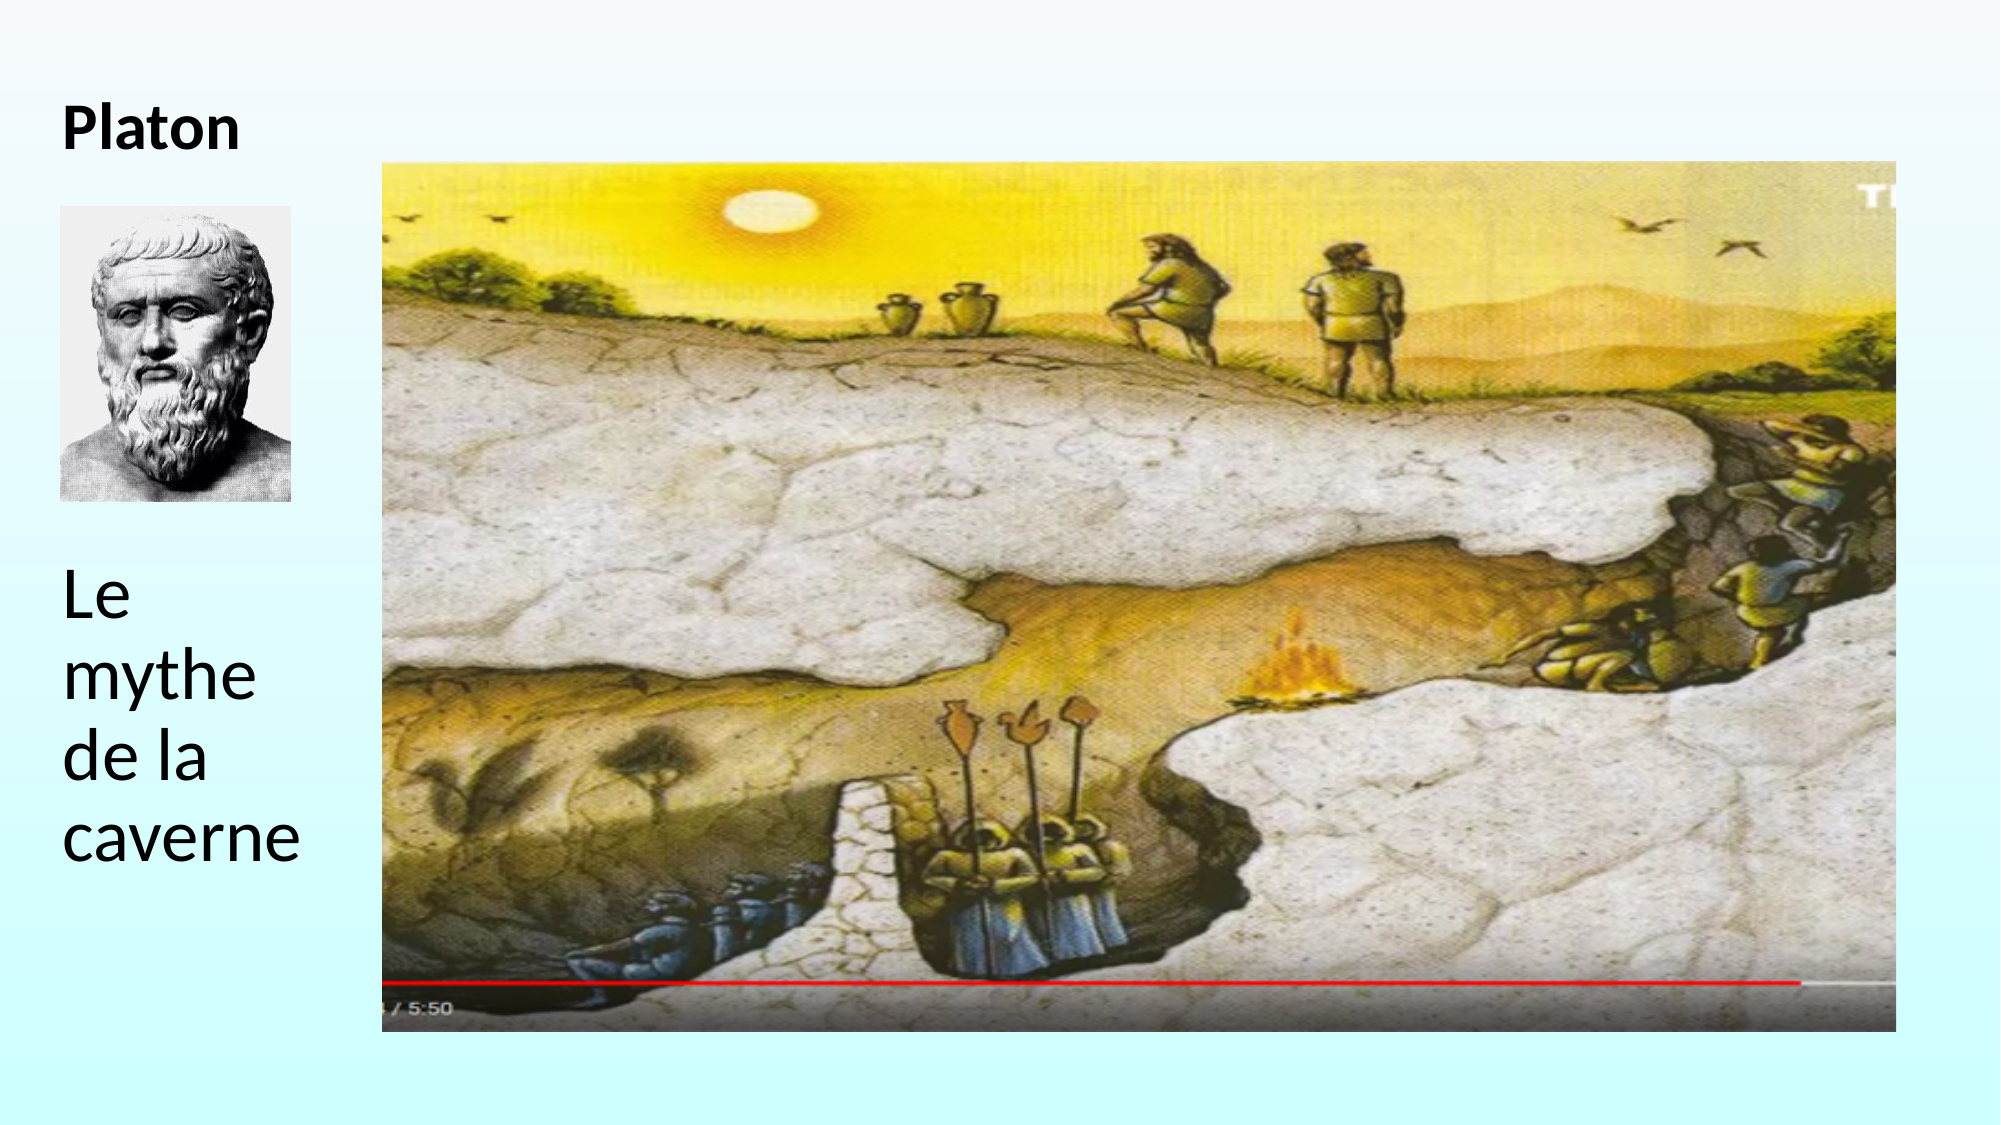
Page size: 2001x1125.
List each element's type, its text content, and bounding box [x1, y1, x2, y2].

picture [382, 161, 1897, 1032]
title Platon [47, 75, 345, 310]
list Le mythe de la caverne [47, 546, 345, 963]
picture [60, 206, 291, 502]
